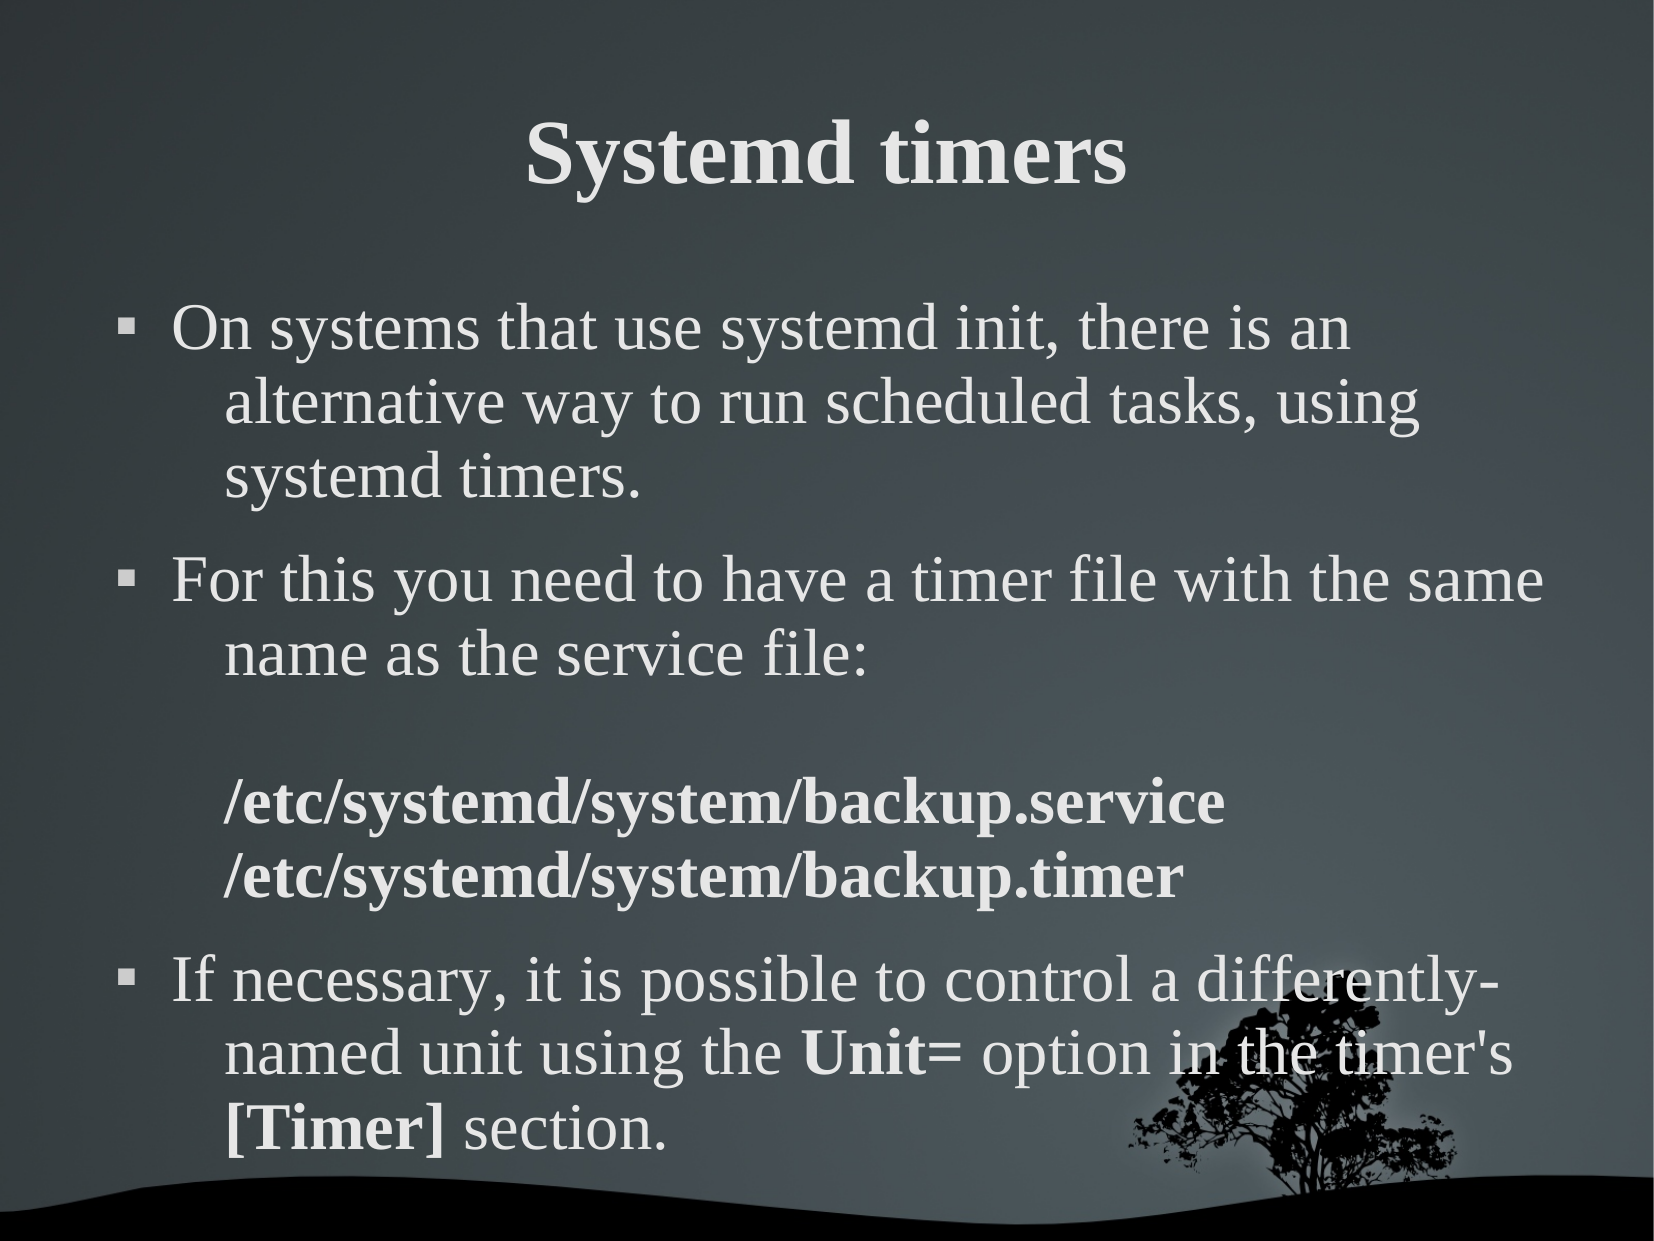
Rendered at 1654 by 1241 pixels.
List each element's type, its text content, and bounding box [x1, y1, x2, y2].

title Systemd timers [82, 49, 1571, 257]
list On systems that use systemd init, there is an alternative way to run scheduled tasks, using systemd timers. For this you need to have a timer file with the same name as the service file: /etc/systemd/system/backup.service /etc/systemd/system/backup.timer If necessary, it is possible to control a differently-named unit using the Unit= option in the timer's [Timer] section. [82, 290, 1571, 1164]
picture [0, 0, 1654, 1241]
